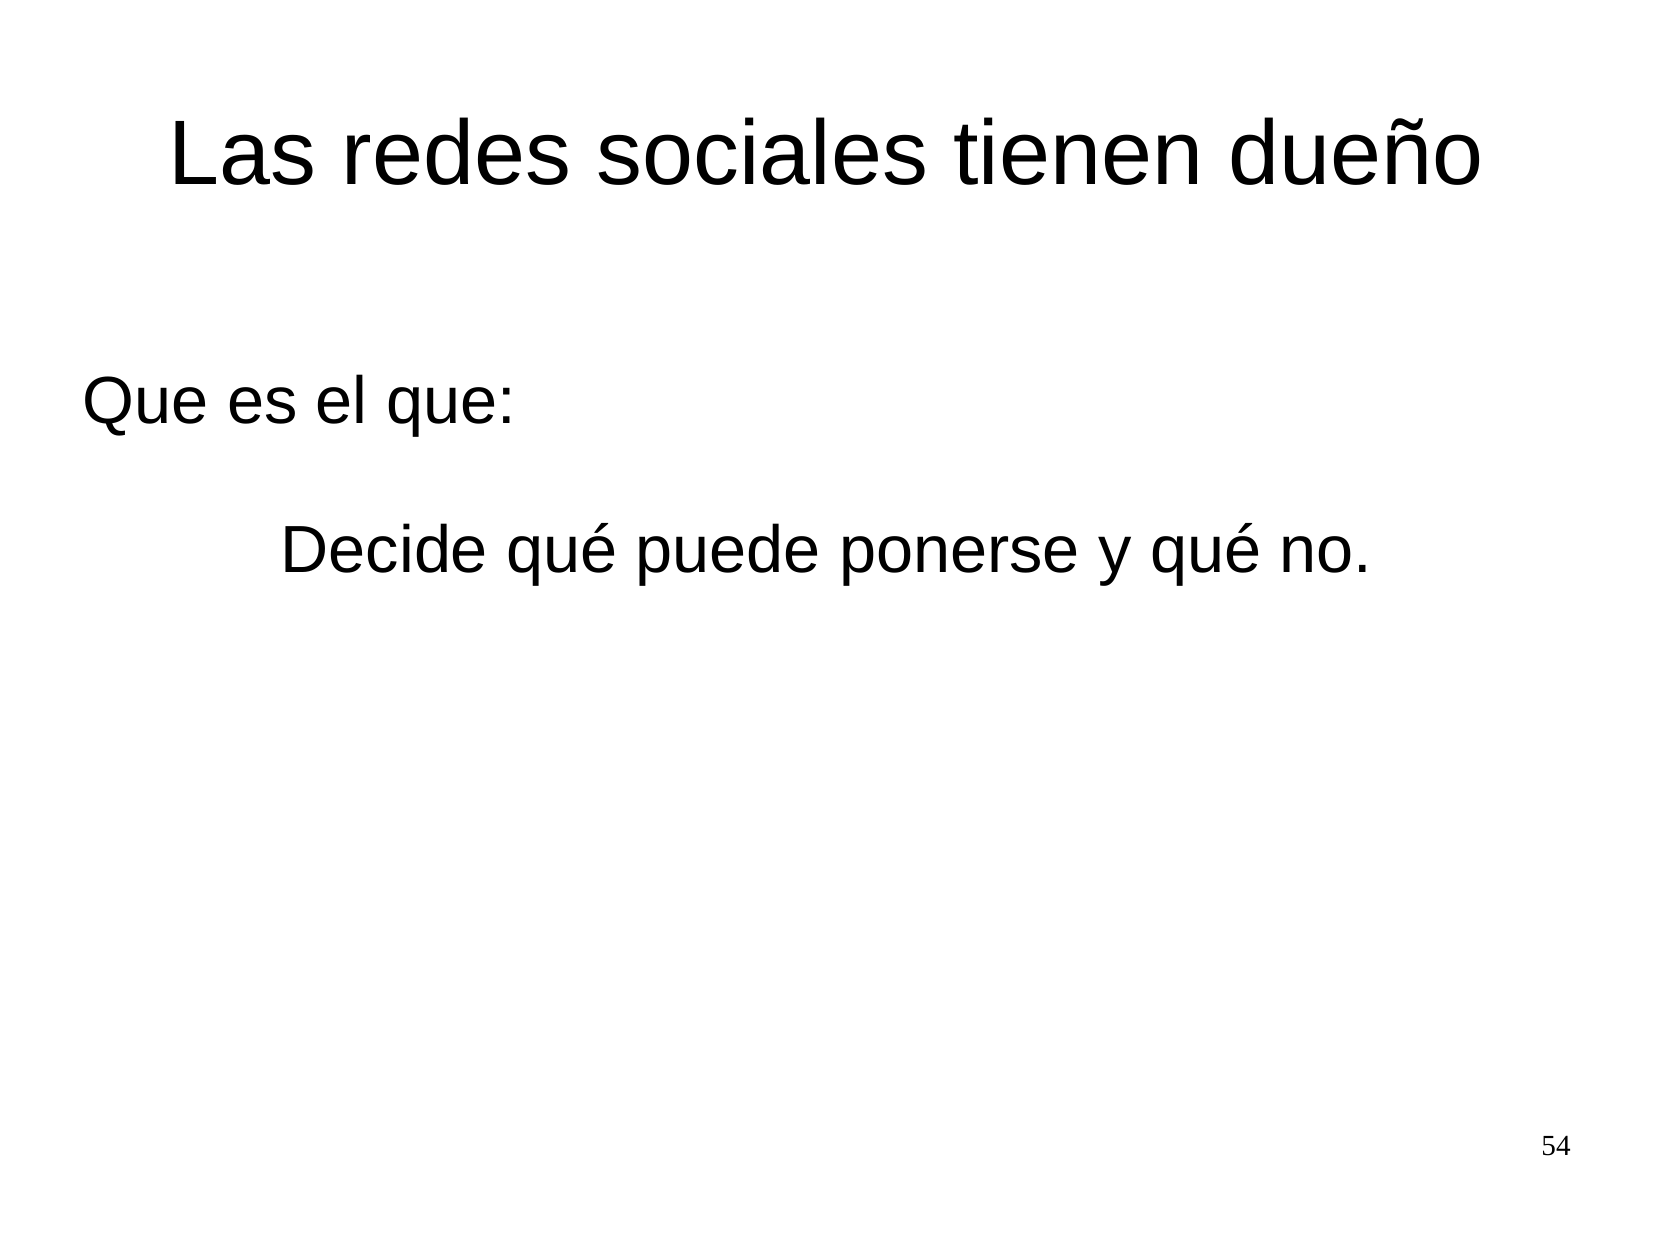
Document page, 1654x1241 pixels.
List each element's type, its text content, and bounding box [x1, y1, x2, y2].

title Las redes sociales tienen dueño [82, 56, 1571, 250]
subtitle Que es el que: Decide qué puede ponerse y qué no. [82, 297, 1571, 1102]
